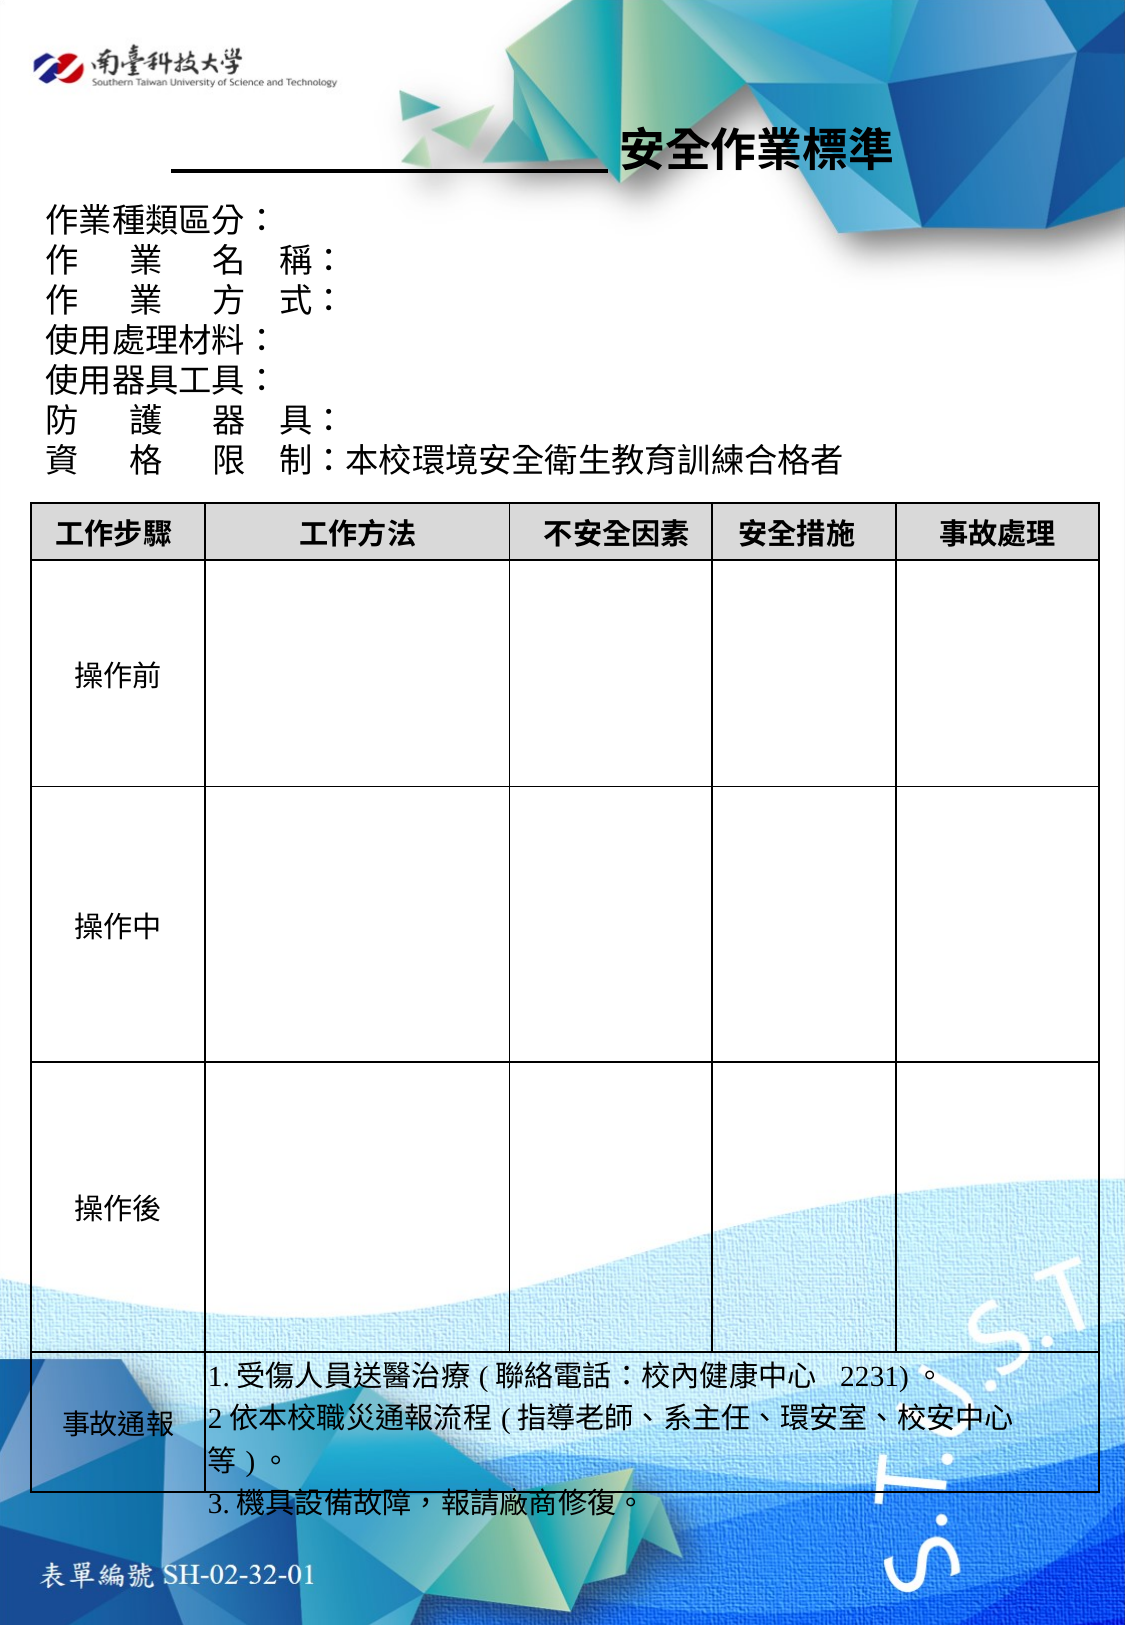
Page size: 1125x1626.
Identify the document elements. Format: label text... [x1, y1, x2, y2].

table_cell 操作中 [32, 787, 204, 1061]
table_cell [510, 561, 711, 786]
table_header 不安全因素 [510, 504, 711, 559]
table_cell [713, 561, 895, 786]
table_header 事故處理 [897, 504, 1098, 559]
text_box 安全作業標準 [156, 112, 909, 183]
table_cell [897, 561, 1098, 786]
table_cell 1.受傷人員送醫治療(聯絡電話：校內健康中心 2231)。 2依本校職災通報流程(指導老師、系主任、環安室、校安中心等)。 3.機具設備故障，報請廠商修復。 [206, 1353, 1098, 1491]
table_cell 操作後 [32, 1063, 204, 1351]
table_header 安全措施 [713, 504, 895, 559]
table_cell [897, 787, 1098, 1061]
table_cell [206, 561, 509, 786]
table_cell [510, 787, 711, 1061]
table_cell 事故通報 [32, 1353, 204, 1491]
table_cell [206, 1063, 509, 1351]
table_cell [897, 1063, 1098, 1351]
picture [0, 0, 1125, 1625]
table_header 工作步驟 [32, 504, 204, 559]
table_header 工作方法 [206, 504, 509, 559]
table_cell [713, 1063, 895, 1351]
table_cell 操作前 [32, 561, 204, 786]
table_cell [713, 787, 895, 1061]
table_cell [510, 1063, 711, 1351]
table_cell [206, 787, 509, 1061]
text_box 作業種類區分： 作 業 名 稱： 作 業 方 式： 使用處理材料： 使用器具工具： 防 護 器 具： 資 格 限 制：本校環境安全衛生教育訓練合格者 [31, 192, 1100, 487]
